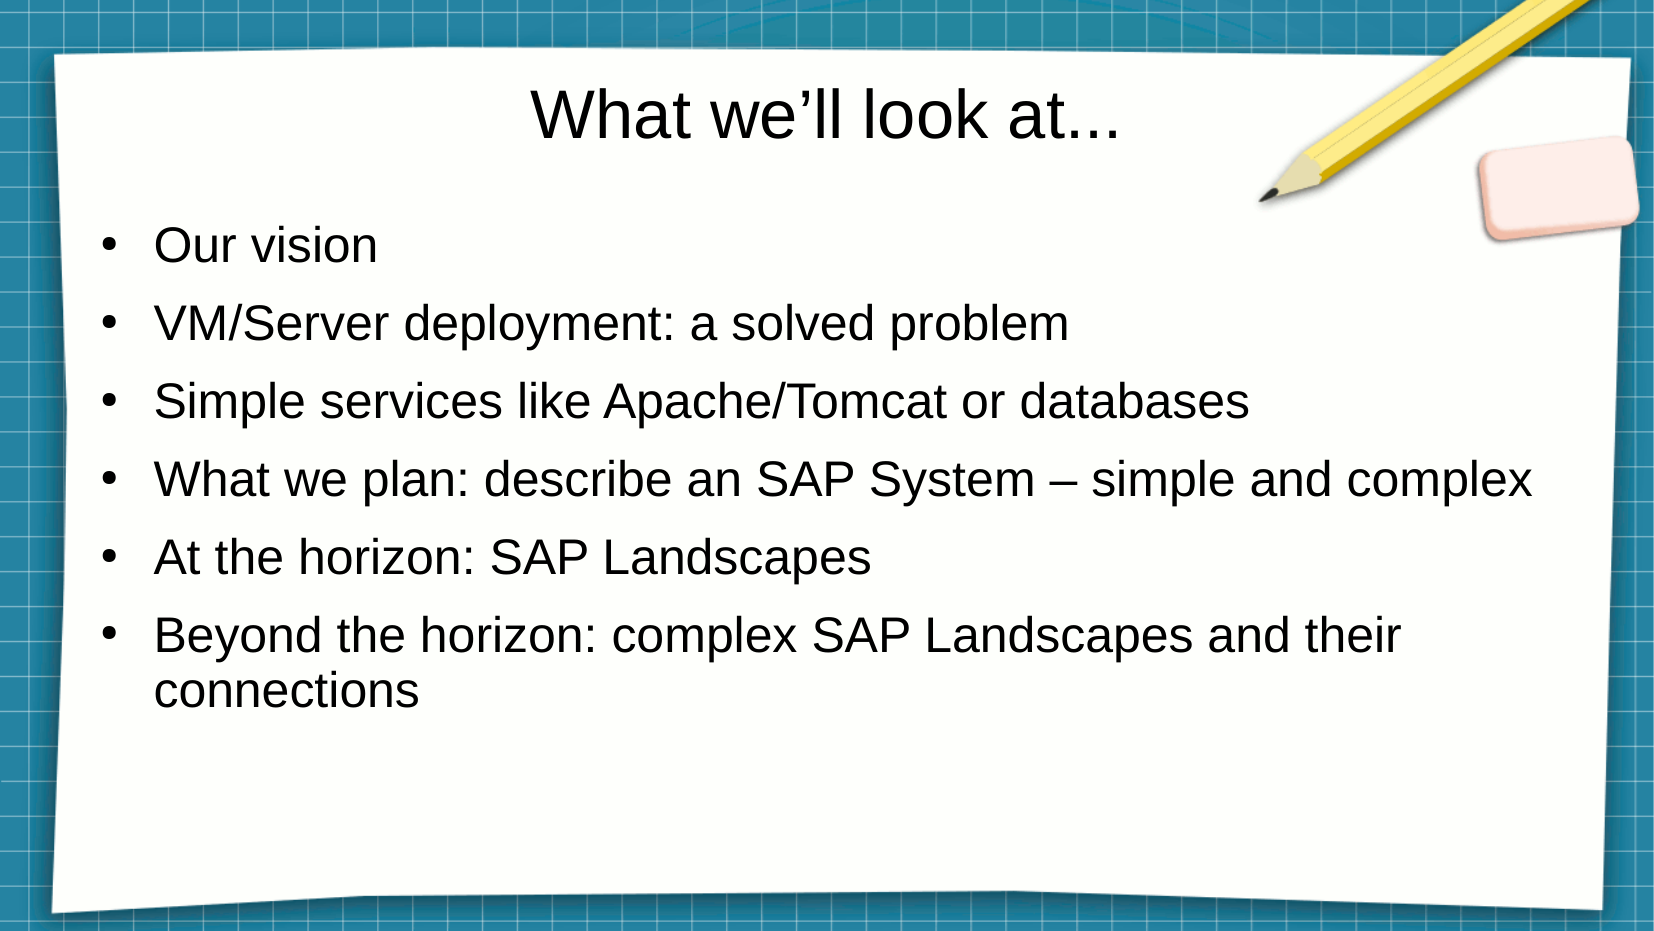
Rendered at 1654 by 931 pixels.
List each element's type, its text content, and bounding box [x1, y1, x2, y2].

list Our vision VM/Server deployment: a solved problem Simple services like Apache/Tomcat or databases What we plan: describe an SAP System – simple and complex At the horizon: SAP Landscapes Beyond the horizon: complex SAP Landscapes and their connections [82, 217, 1571, 758]
title What we’ll look at... [82, 37, 1571, 193]
picture [0, 0, 1654, 931]
